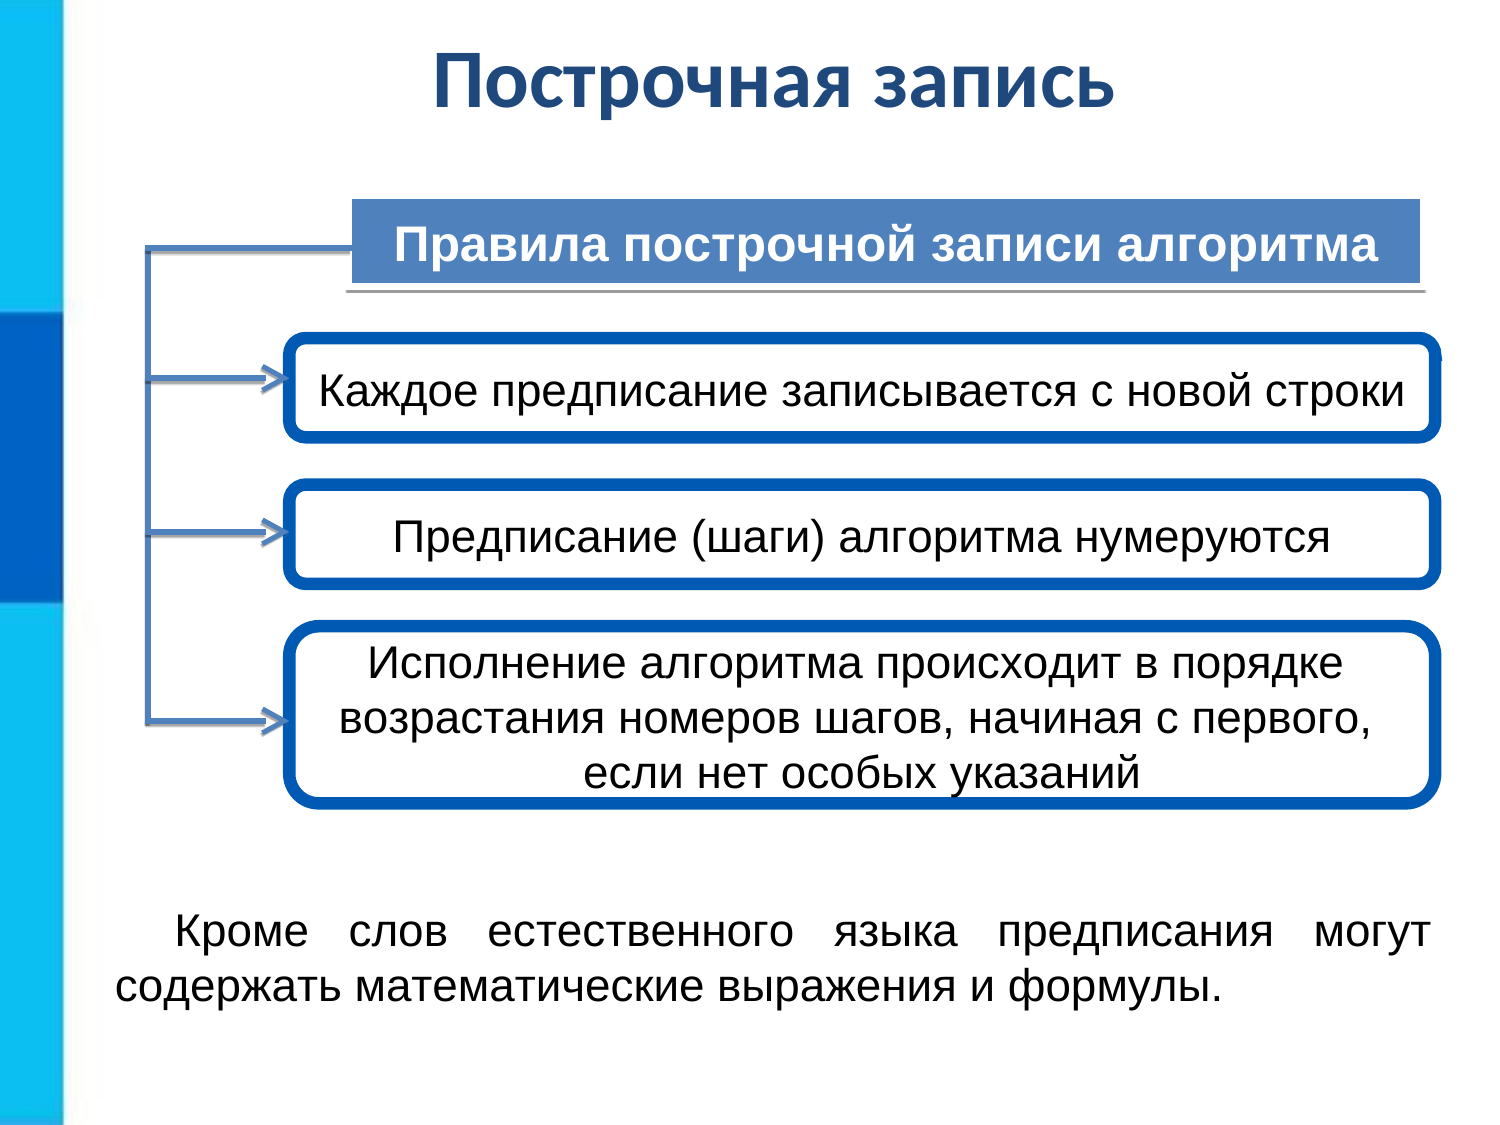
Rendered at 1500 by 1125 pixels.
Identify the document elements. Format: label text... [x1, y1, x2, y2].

text_box Каждое предписание записывается с новой строки [289, 338, 1436, 438]
text_box Кроме слов естественного языка предписания могут содержать математические выражения и формулы. [100, 893, 1447, 1019]
text_box Исполнение алгоритма происходит в порядке возрастания номеров шагов, начиная с первого, если нет особых указаний [289, 626, 1436, 804]
text_box Предписание (шаги) алгоритма нумеруются [289, 484, 1436, 584]
picture [0, 0, 1500, 1125]
text_box Построчная запись [123, 30, 1425, 138]
text_box Правила построчной записи алгоритма [348, 196, 1424, 287]
